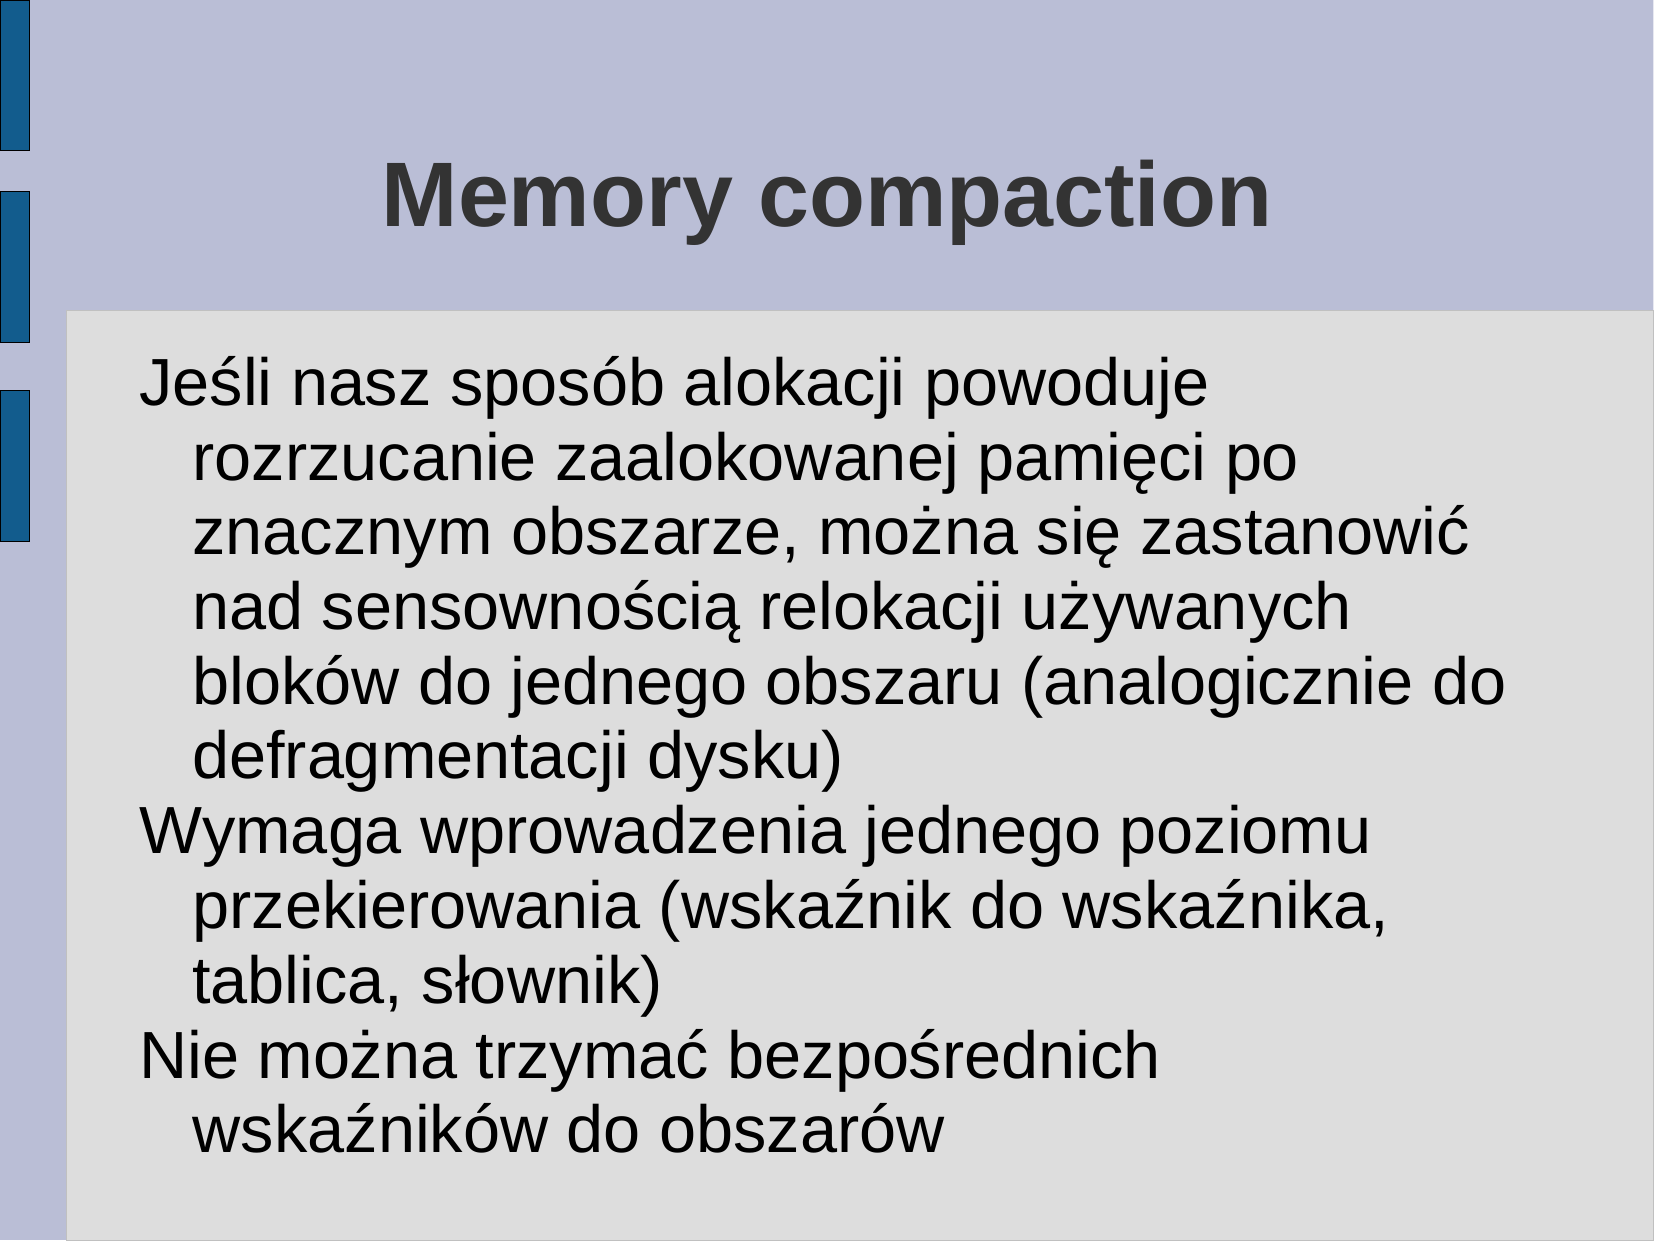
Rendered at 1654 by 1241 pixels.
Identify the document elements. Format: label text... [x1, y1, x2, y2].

list Jeśli nasz sposób alokacji powoduje rozrzucanie zaalokowanej pamięci po znacznym obszarze, można się zastanowić nad sensownością relokacji używanych bloków do jednego obszaru (analogicznie do defragmentacji dysku) Wymaga wprowadzenia jednego poziomu przekierowania (wskaźnik do wskaźnika, tablica, słownik) Nie można trzymać bezpośrednich wskaźników do obszarów [121, 344, 1534, 1178]
title Memory compaction [121, 91, 1534, 299]
